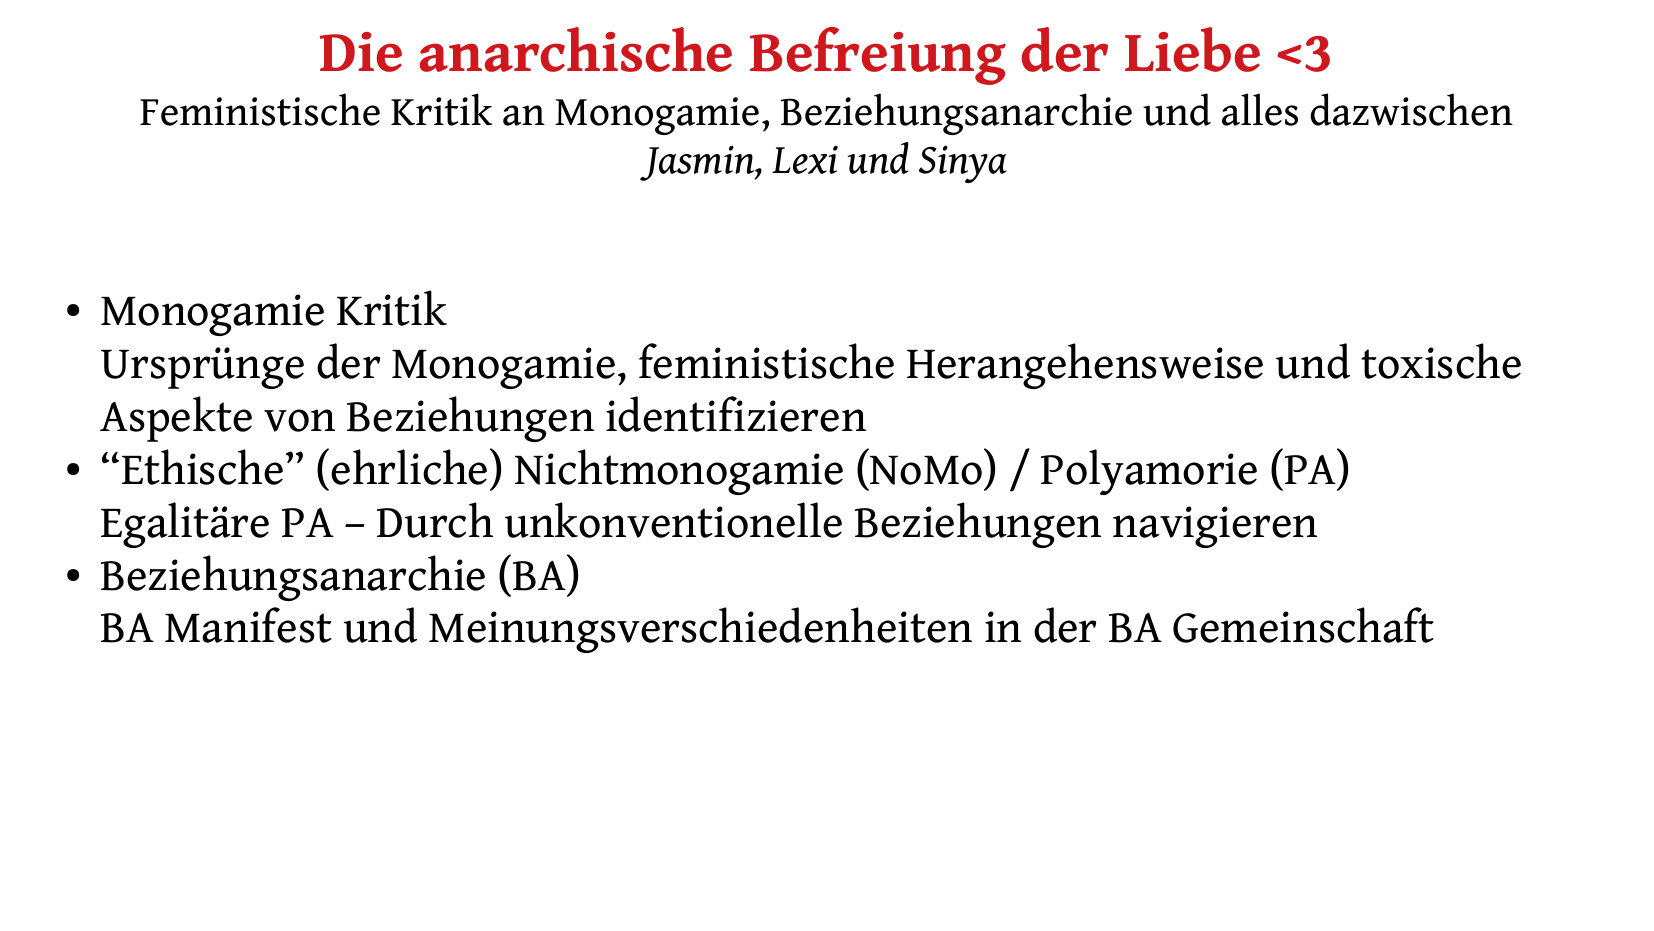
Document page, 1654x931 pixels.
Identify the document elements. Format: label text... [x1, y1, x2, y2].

subtitle Monogamie Kritik Ursprünge der Monogamie, feministische Herangehensweise und toxische Aspekte von Beziehungen identifizieren “Ethische” (ehrliche) Nichtmonogamie (NoMo) / Polyamorie (PA) Egalitäre PA – Durch unkonventionelle Beziehungen navigieren Beziehungsanarchie (BA) BA Manifest und Meinungsverschiedenheiten in der BA Gemeinschaft [64, 176, 1554, 818]
title Die anarchische Befreiung der Liebe <3 Feministische Kritik an Monogamie, Beziehungsanarchie und alles dazwischen Jasmin, Lexi und Sinya [82, 6, 1571, 199]
